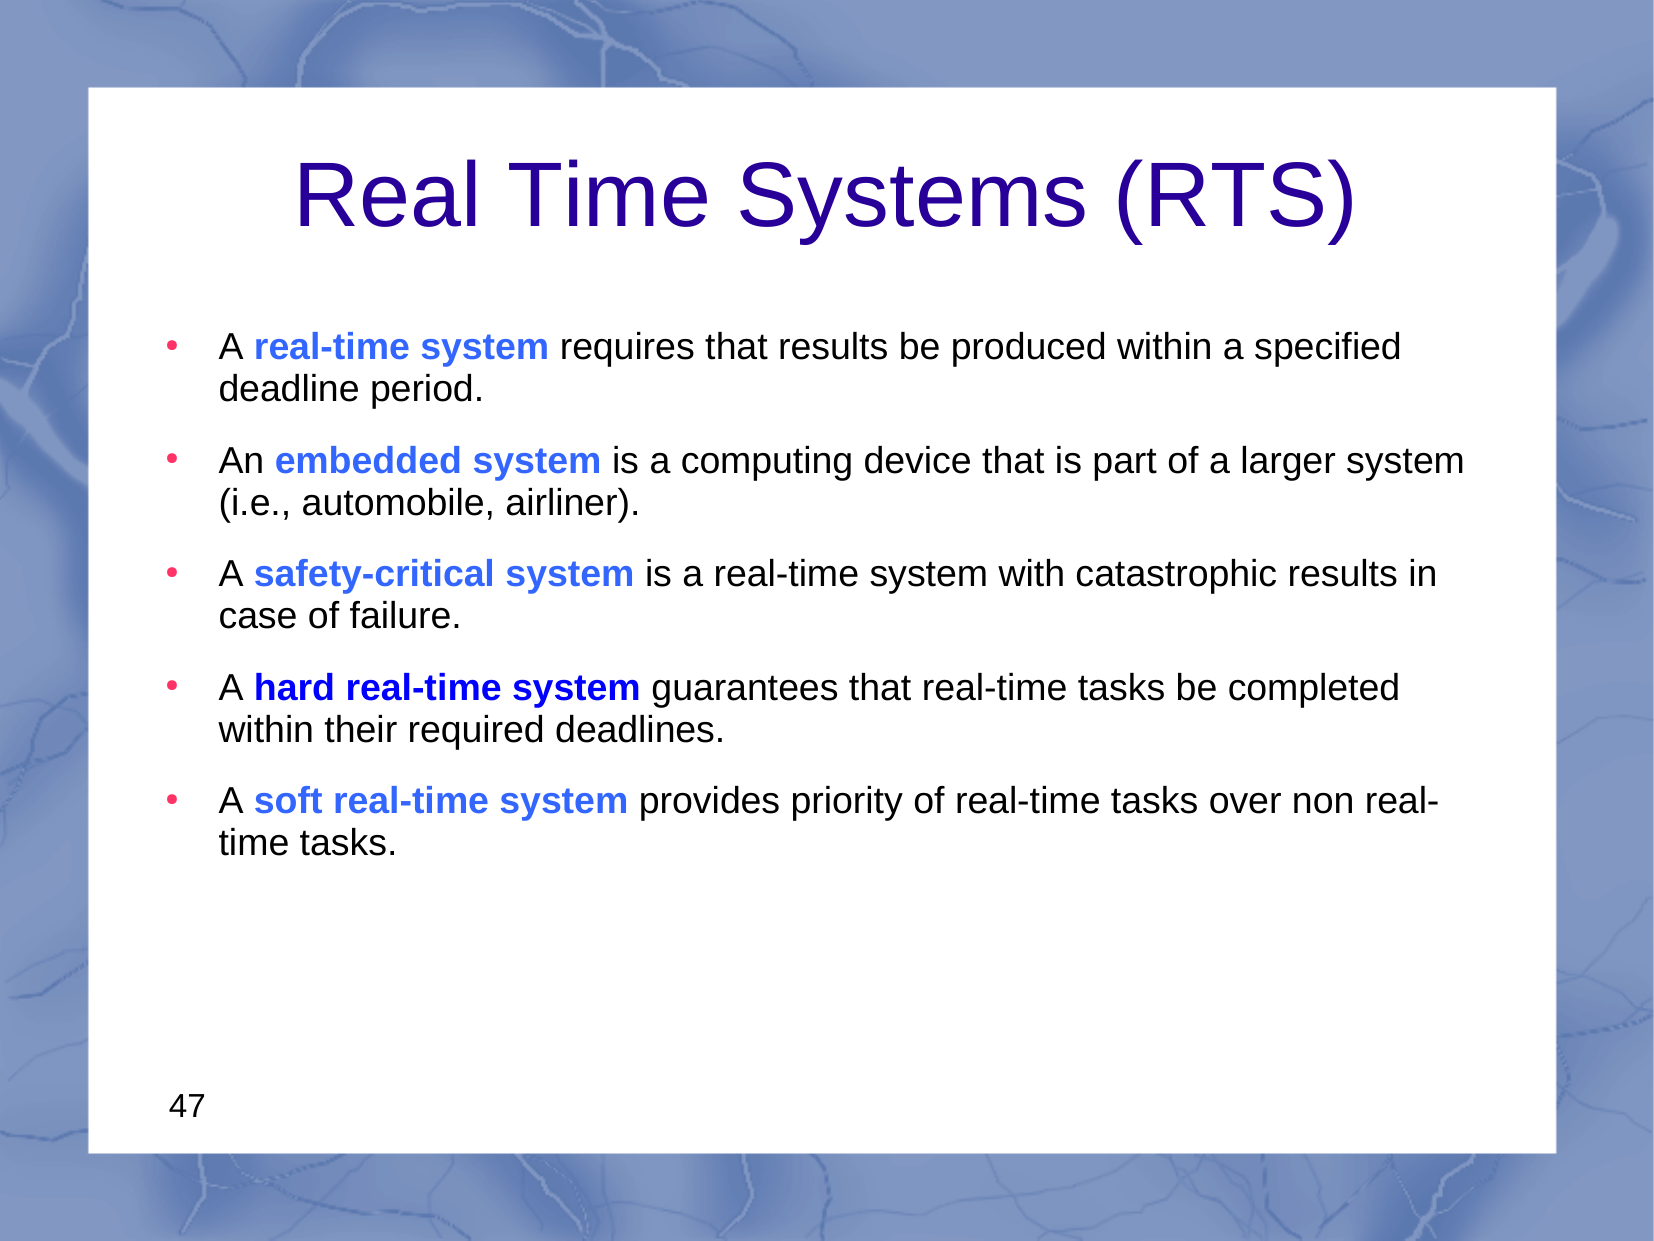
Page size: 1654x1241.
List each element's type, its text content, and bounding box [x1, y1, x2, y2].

picture [0, 0, 1654, 1241]
title Real Time Systems (RTS) [118, 90, 1536, 298]
list A real-time system requires that results be produced within a specified deadline period. An embedded system is a computing device that is part of a larger system (i.e., automobile, airliner). A safety-critical system is a real-time system with catastrophic results in case of failure. A hard real-time system guarantees that real-time tasks be completed within their required deadlines. A soft real-time system provides priority of real-time tasks over non real-time tasks. [147, 325, 1506, 1045]
